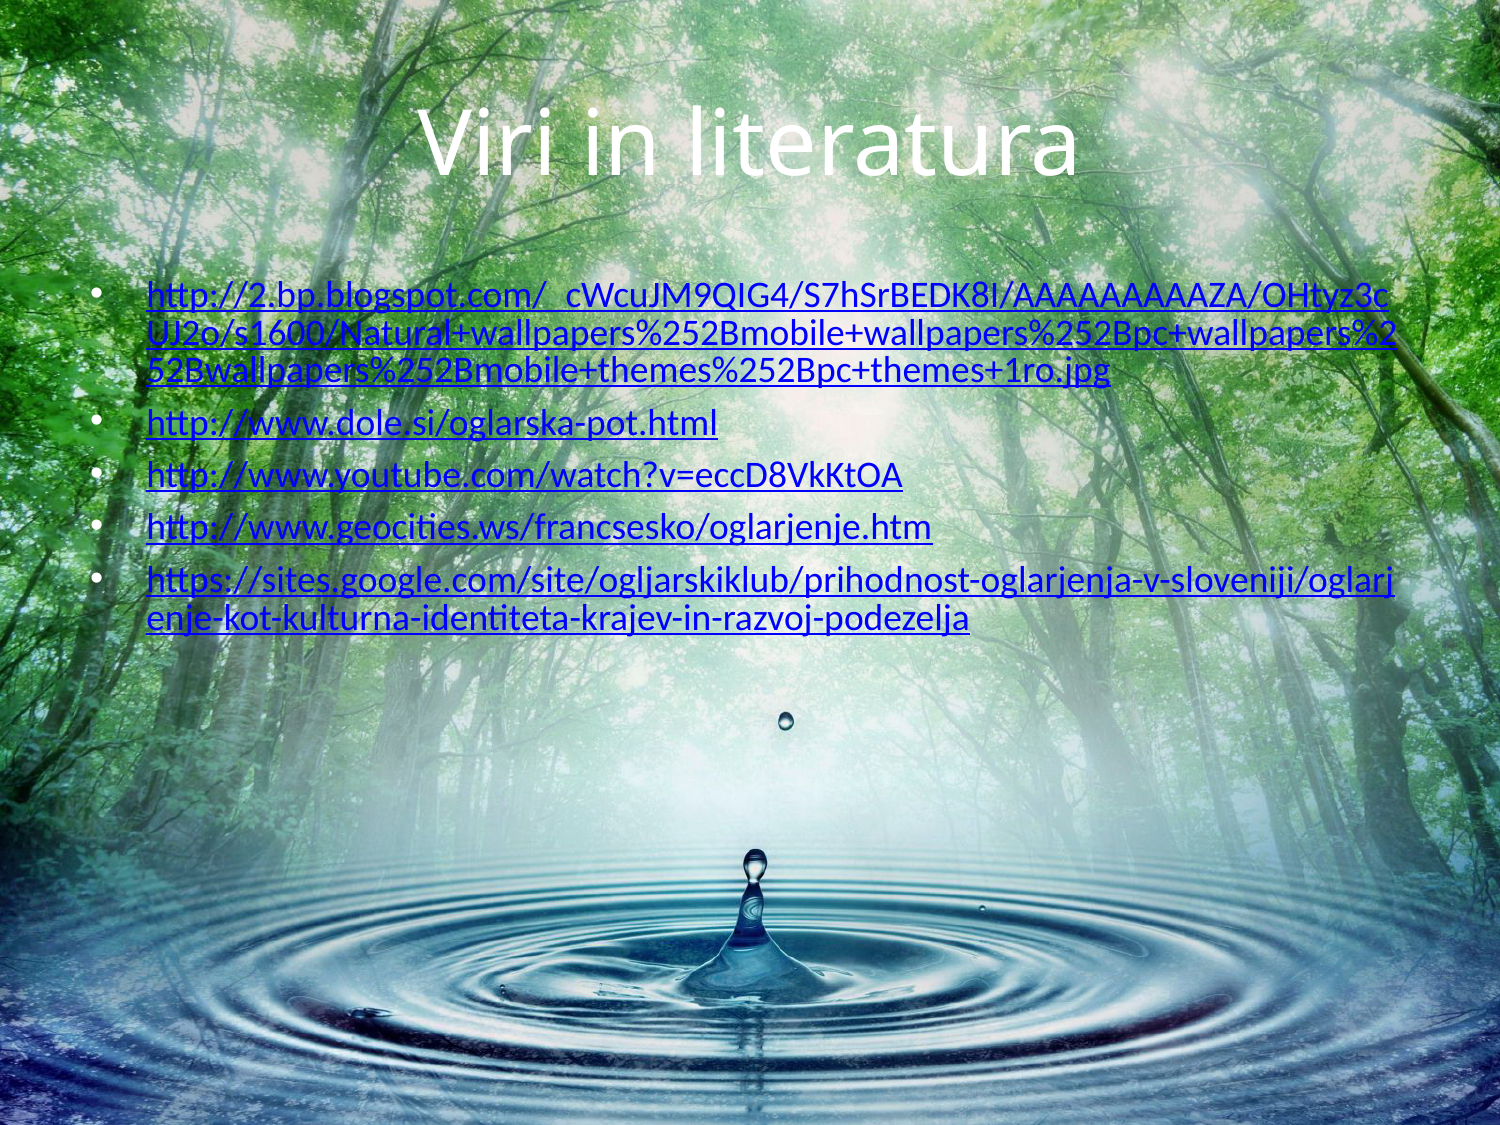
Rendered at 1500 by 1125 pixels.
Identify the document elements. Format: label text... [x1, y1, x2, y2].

picture [0, 0, 1500, 1125]
title Viri in literatura [75, 45, 1425, 233]
list http://2.bp.blogspot.com/_cWcuJM9QIG4/S7hSrBEDK8I/AAAAAAAAAZA/OHtyz3cUJ2o/s1600/Natural+wallpapers%252Bmobile+wallpapers%252Bpc+wallpapers%252Bwallpapers%252Bmobile+themes%252Bpc+themes+1ro.jpg http://www.dole.si/oglarska-pot.html http://www.youtube.com/watch?v=eccD8VkKtOA http://www.geocities.ws/francsesko/oglarjenje.htm https://sites.google.com/site/ogljarskiklub/prihodnost-oglarjenja-v-sloveniji/oglarjenje-kot-kulturna-identiteta-krajev-in-razvoj-podezelja [75, 262, 1425, 1005]
